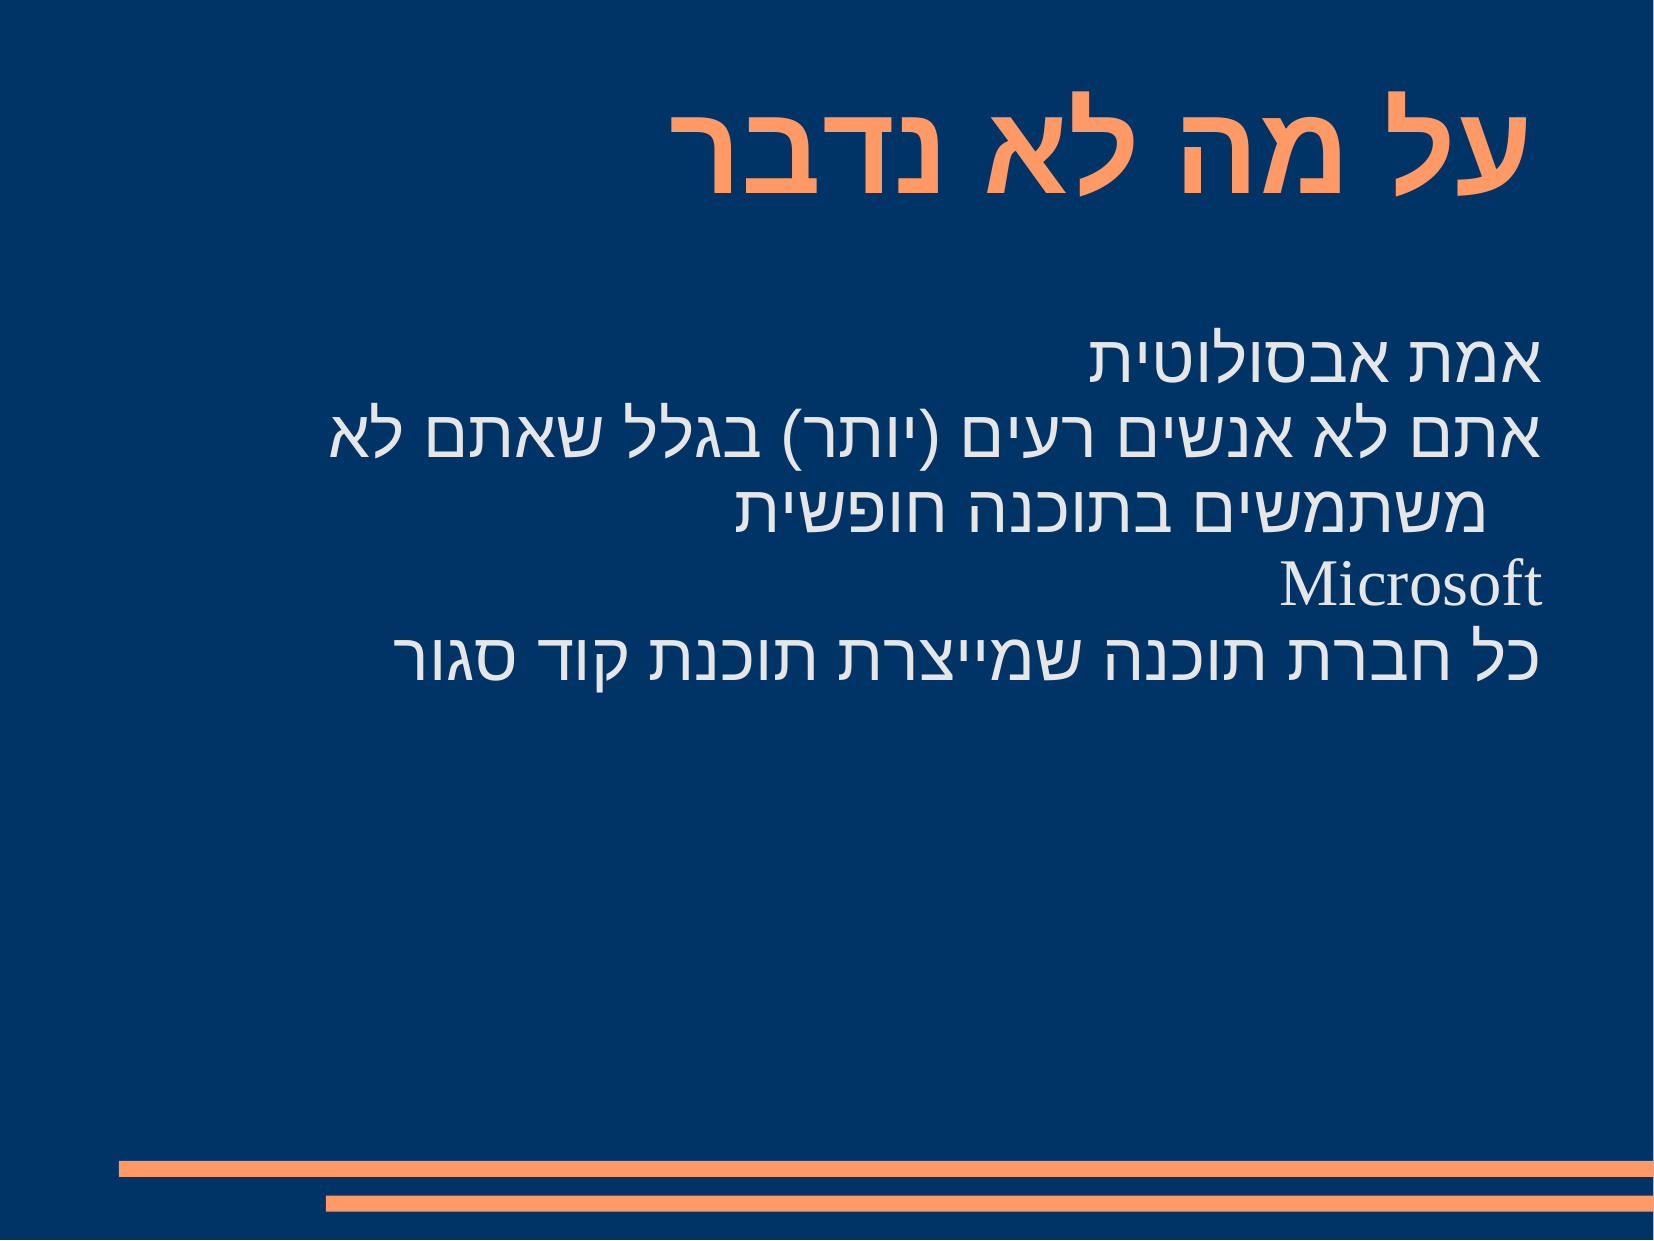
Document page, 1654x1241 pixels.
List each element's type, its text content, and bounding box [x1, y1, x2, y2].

title על מה לא נדבר [121, 46, 1534, 254]
list אמת אבסולוטית אתם לא אנשים רעים (יותר) בגלל שאתם לא משתמשים בתוכנה חופשית Microsoft כל חברת תוכנה שמייצרת תוכנת קוד סגור [121, 322, 1561, 1133]
